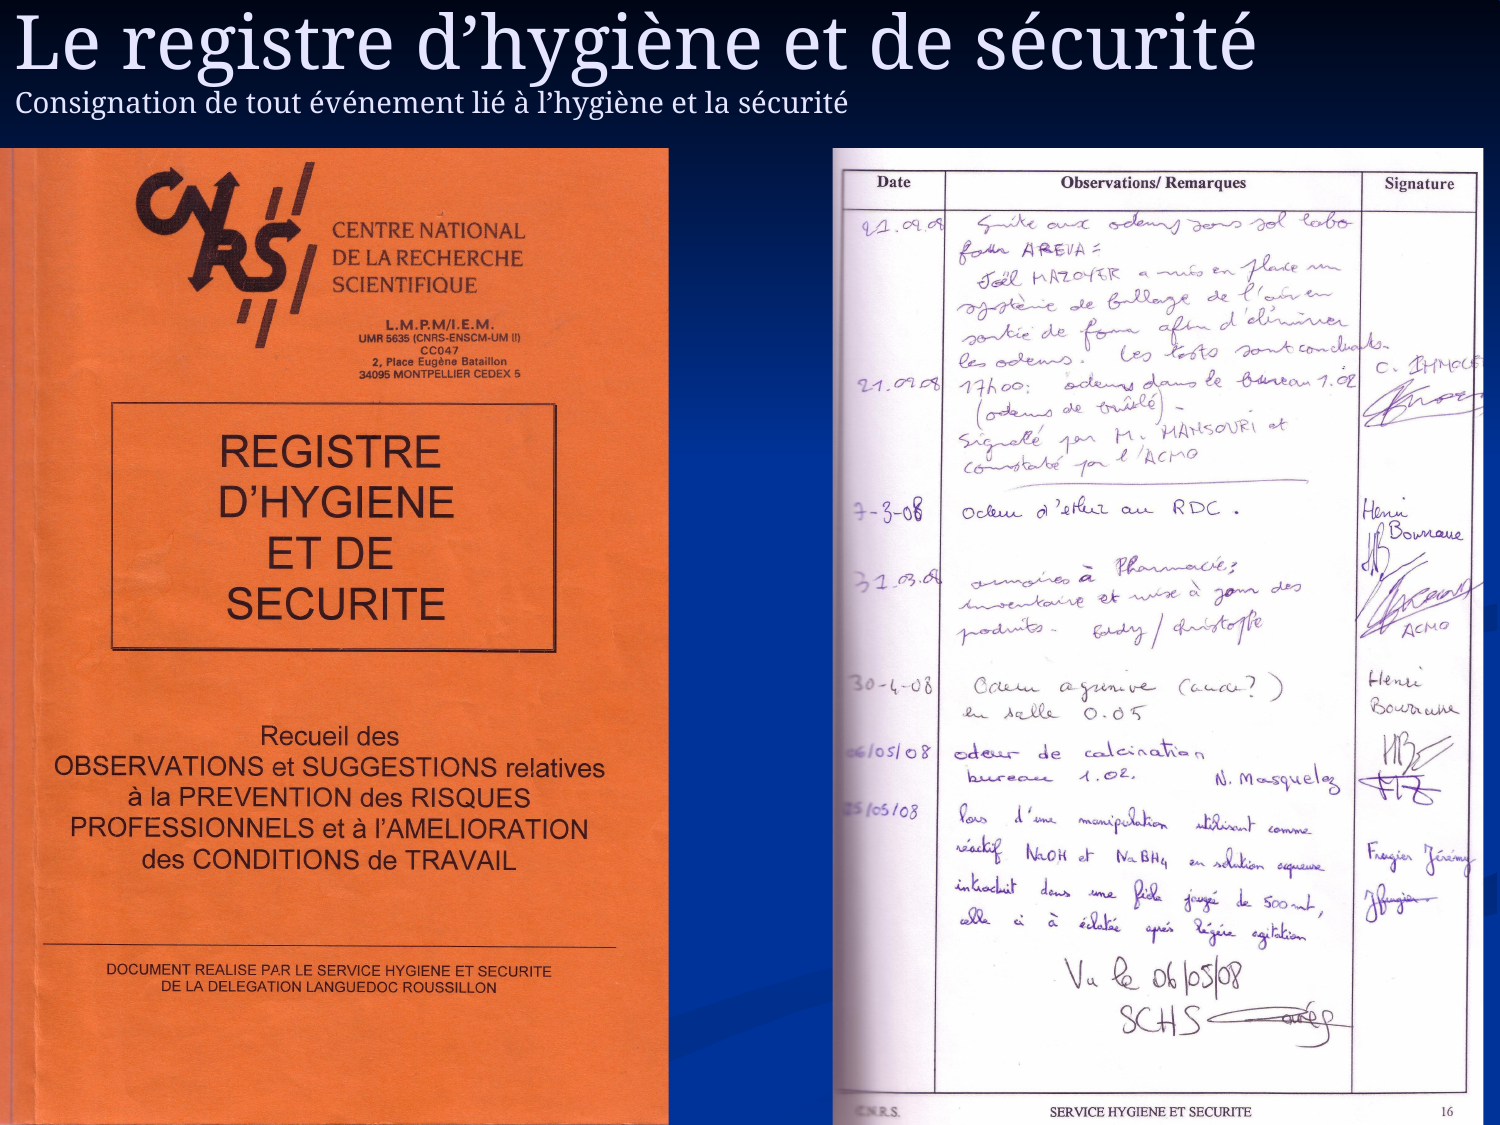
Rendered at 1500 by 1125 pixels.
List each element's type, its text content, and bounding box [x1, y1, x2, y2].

picture [0, 148, 669, 1125]
picture [832, 148, 1484, 1125]
text_box Le registre d’hygiène et de sécurité Consignation de tout événement lié à l’hygiène et la sécurité [0, 0, 1500, 114]
